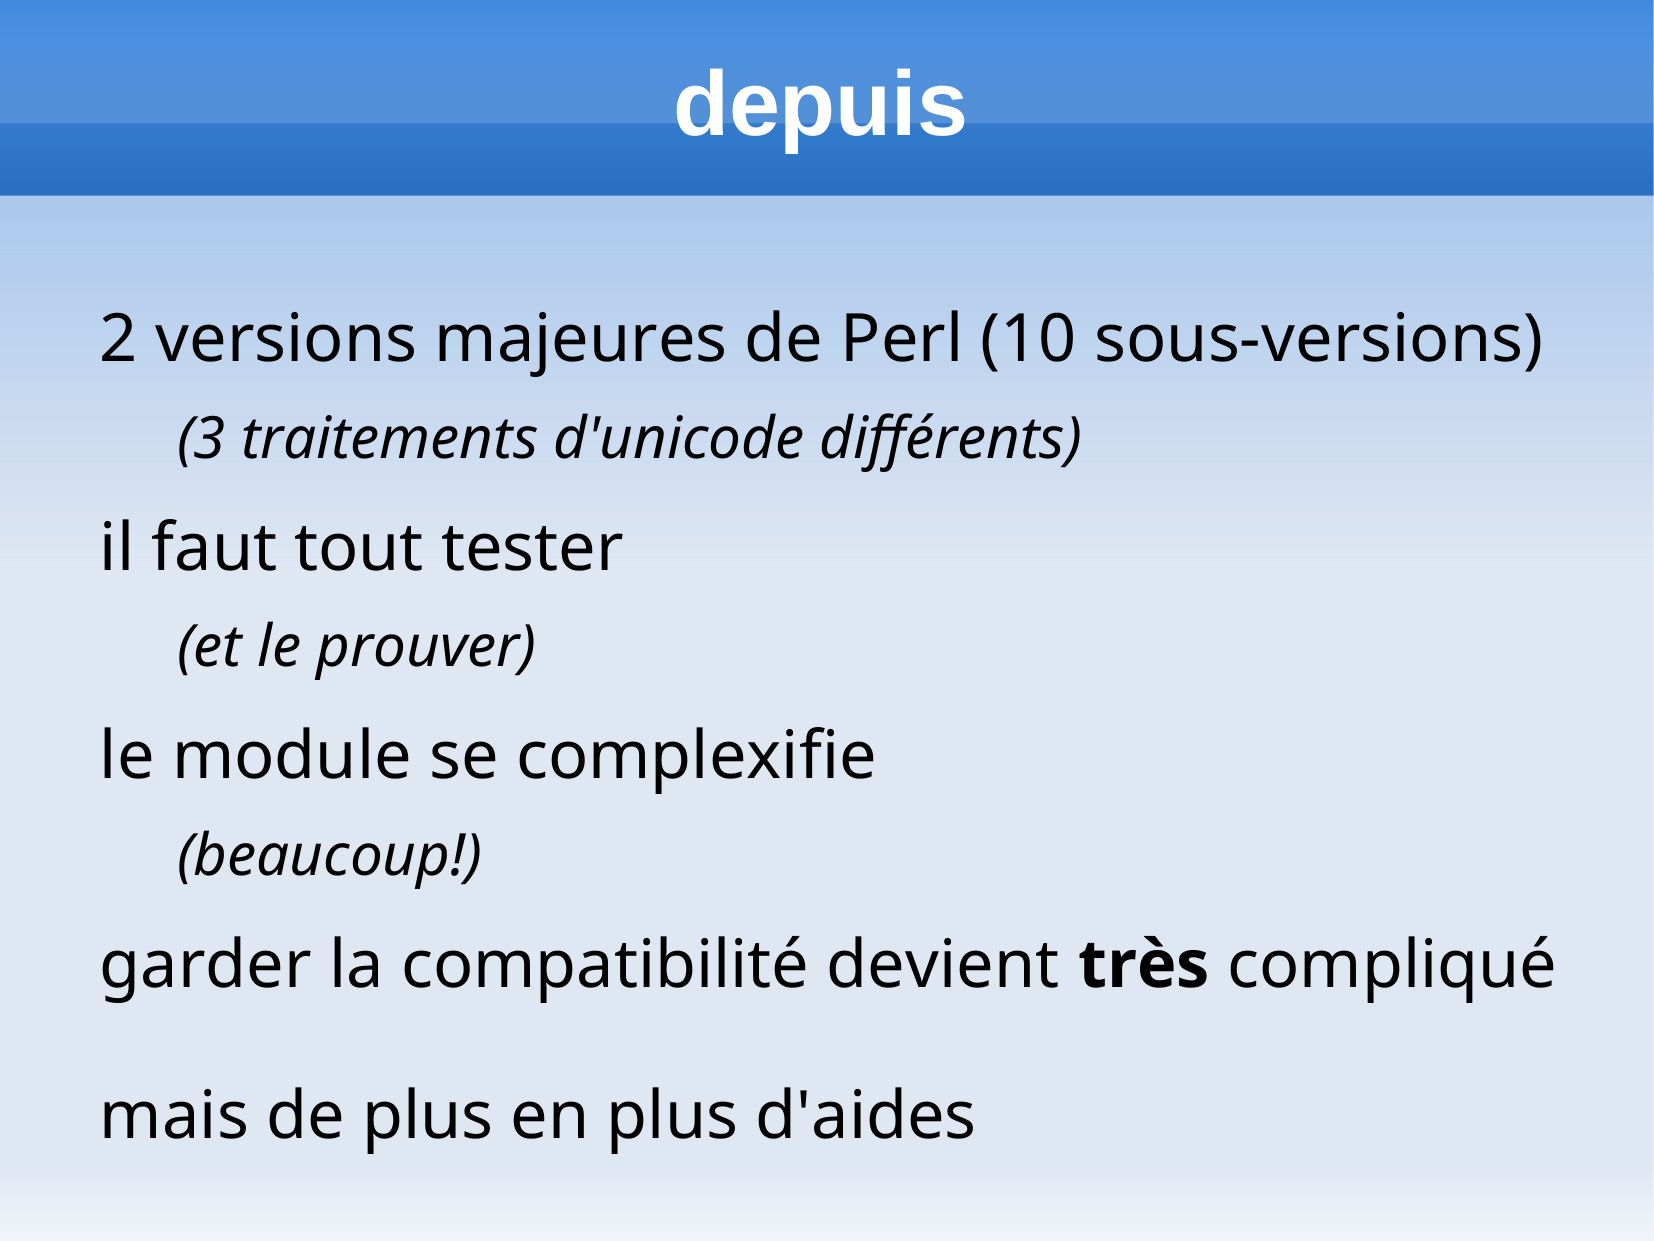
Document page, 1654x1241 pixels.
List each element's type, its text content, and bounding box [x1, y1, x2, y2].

title depuis [76, 7, 1565, 200]
list 2 versions majeures de Perl (10 sous-versions) (3 traitements d'unicode différents) il faut tout tester (et le prouver) le module se complexifie (beaucoup!) garder la compatibilité devient très compliqué mais de plus en plus d'aides [82, 290, 1571, 1094]
picture [0, 0, 1654, 1241]
